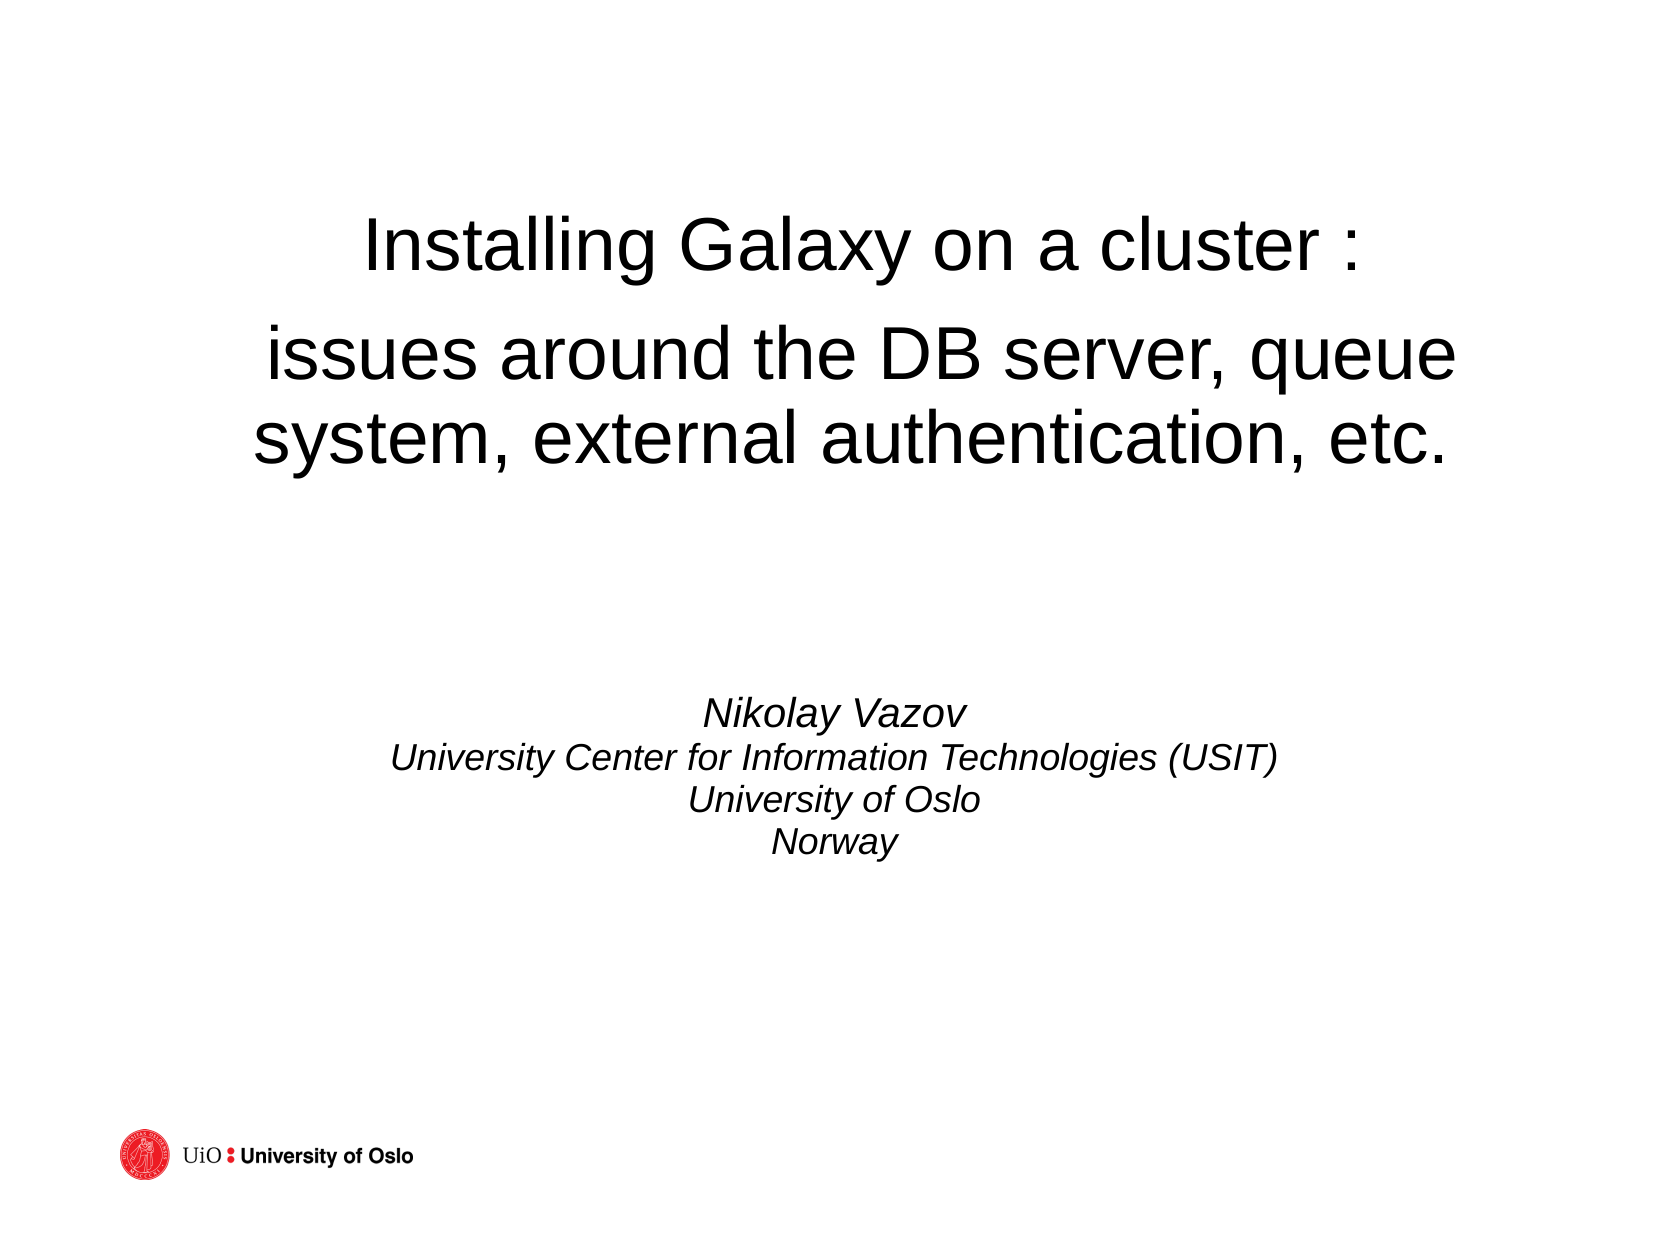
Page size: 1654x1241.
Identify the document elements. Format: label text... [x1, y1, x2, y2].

text_box Installing Galaxy on a cluster : issues around the DB server, queue system, external authentication, etc. [135, 195, 1591, 487]
picture [120, 1129, 413, 1180]
text_box Nikolay Vazov University Center for Information Technologies (USIT) University of Oslo Norway [375, 682, 1294, 871]
